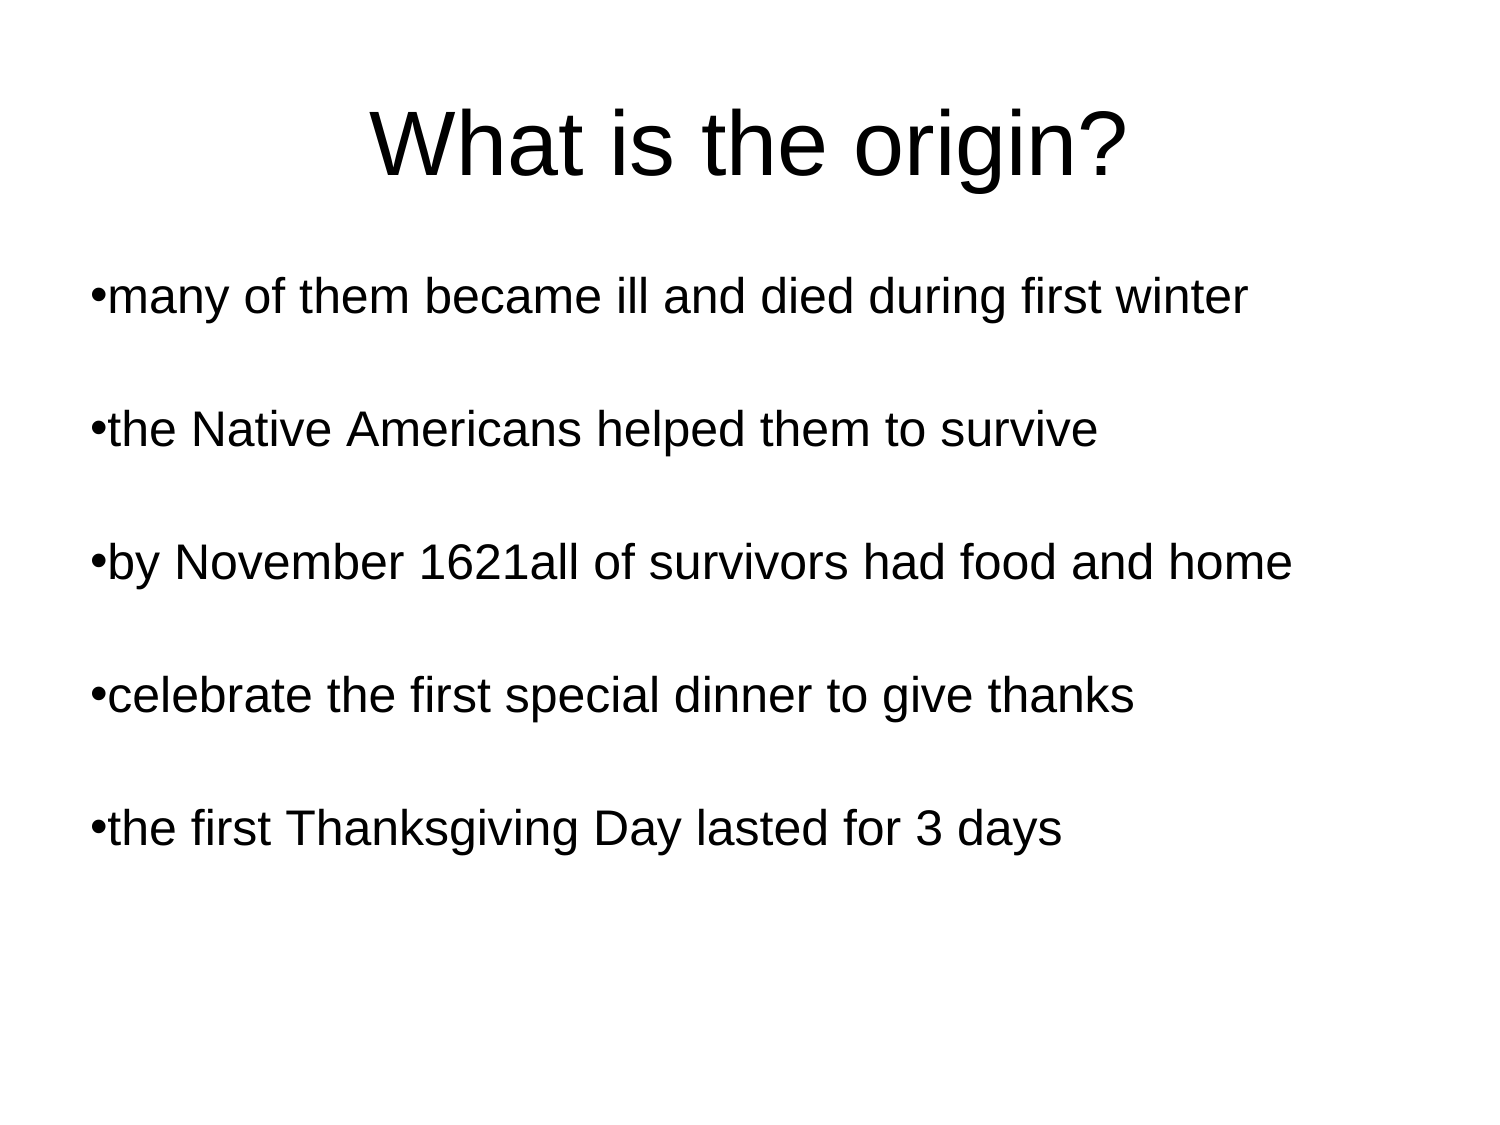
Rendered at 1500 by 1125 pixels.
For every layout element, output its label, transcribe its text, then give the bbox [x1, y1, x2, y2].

title What is the origin? [75, 45, 1426, 233]
list many of them became ill and died during first winter the Native Americans helped them to survive by November 1621all of survivors had food and home celebrate the first special dinner to give thanks the first Thanksgiving Day lasted for 3 days [75, 262, 1426, 1006]
